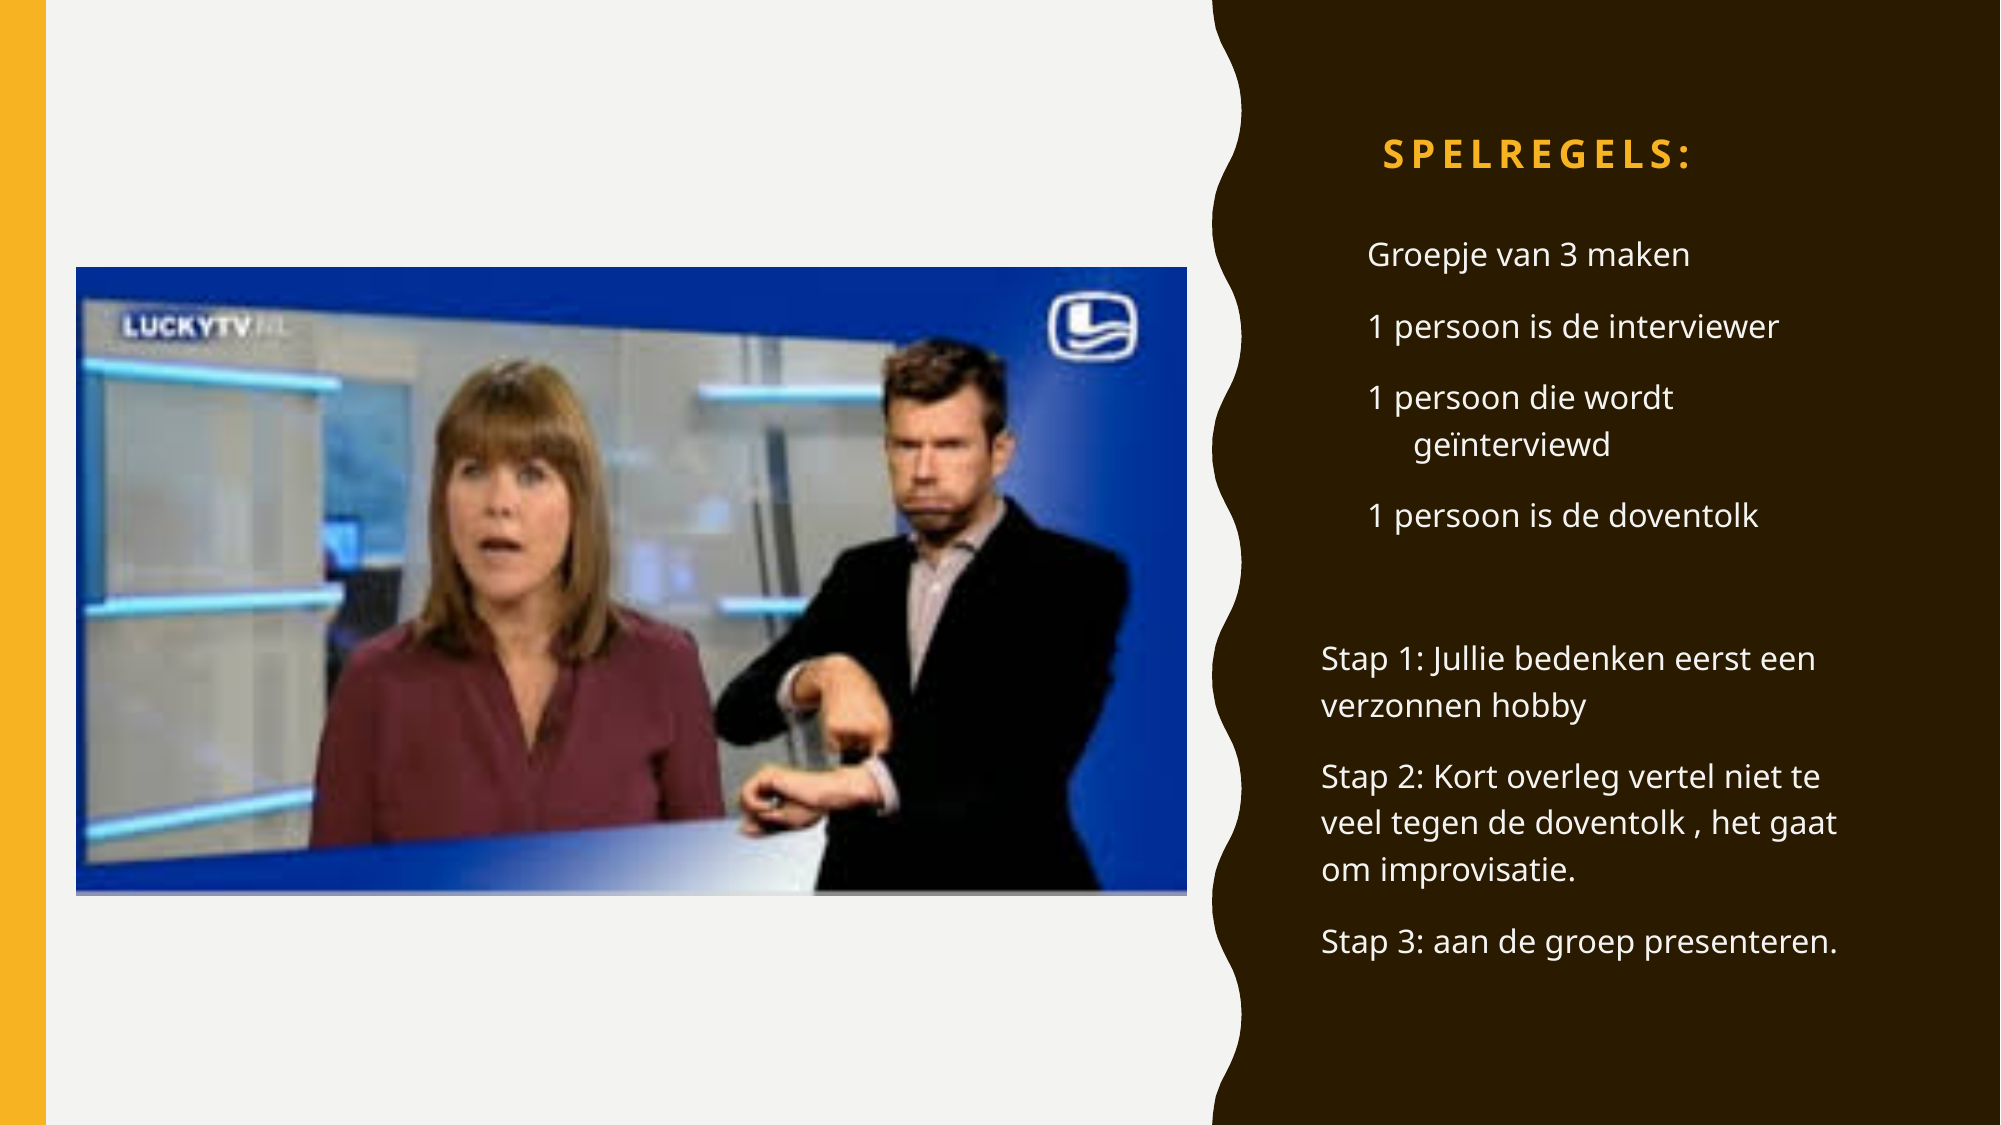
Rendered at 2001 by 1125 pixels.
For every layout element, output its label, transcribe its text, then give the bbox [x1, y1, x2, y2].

list Groepje van 3 maken 1 persoon is de interviewer 1 persoon die wordt geïnterviewd 1 persoon is de doventolk Stap 1: Jullie bedenken eerst een verzonnen hobby Stap 2: Kort overleg vertel niet te veel tegen de doventolk , het gaat om improvisatie. Stap 3: aan de groep presenteren. [1306, 219, 1876, 969]
title Spelregels: [1367, 75, 1876, 184]
picture [76, 267, 1187, 896]
